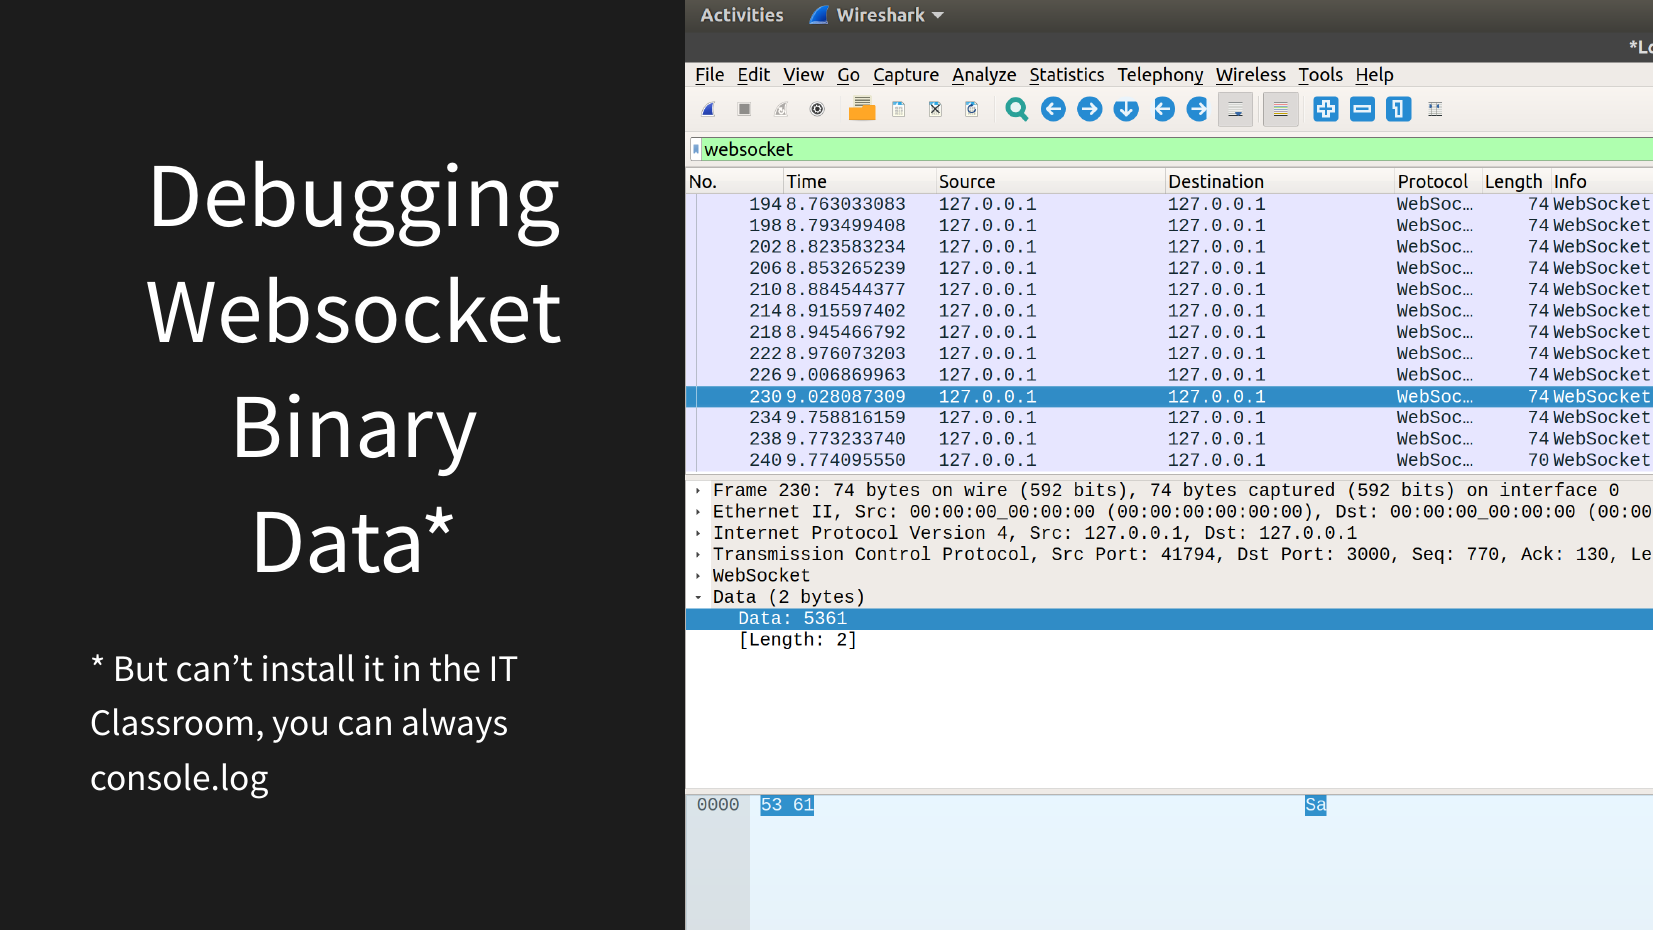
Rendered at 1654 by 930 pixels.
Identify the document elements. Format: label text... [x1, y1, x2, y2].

picture [685, 0, 1653, 930]
title Debugging Websocket Binary Data* [0, 136, 685, 598]
text_box * But can’t install it in the IT Classroom, you can always console.log [75, 630, 534, 808]
